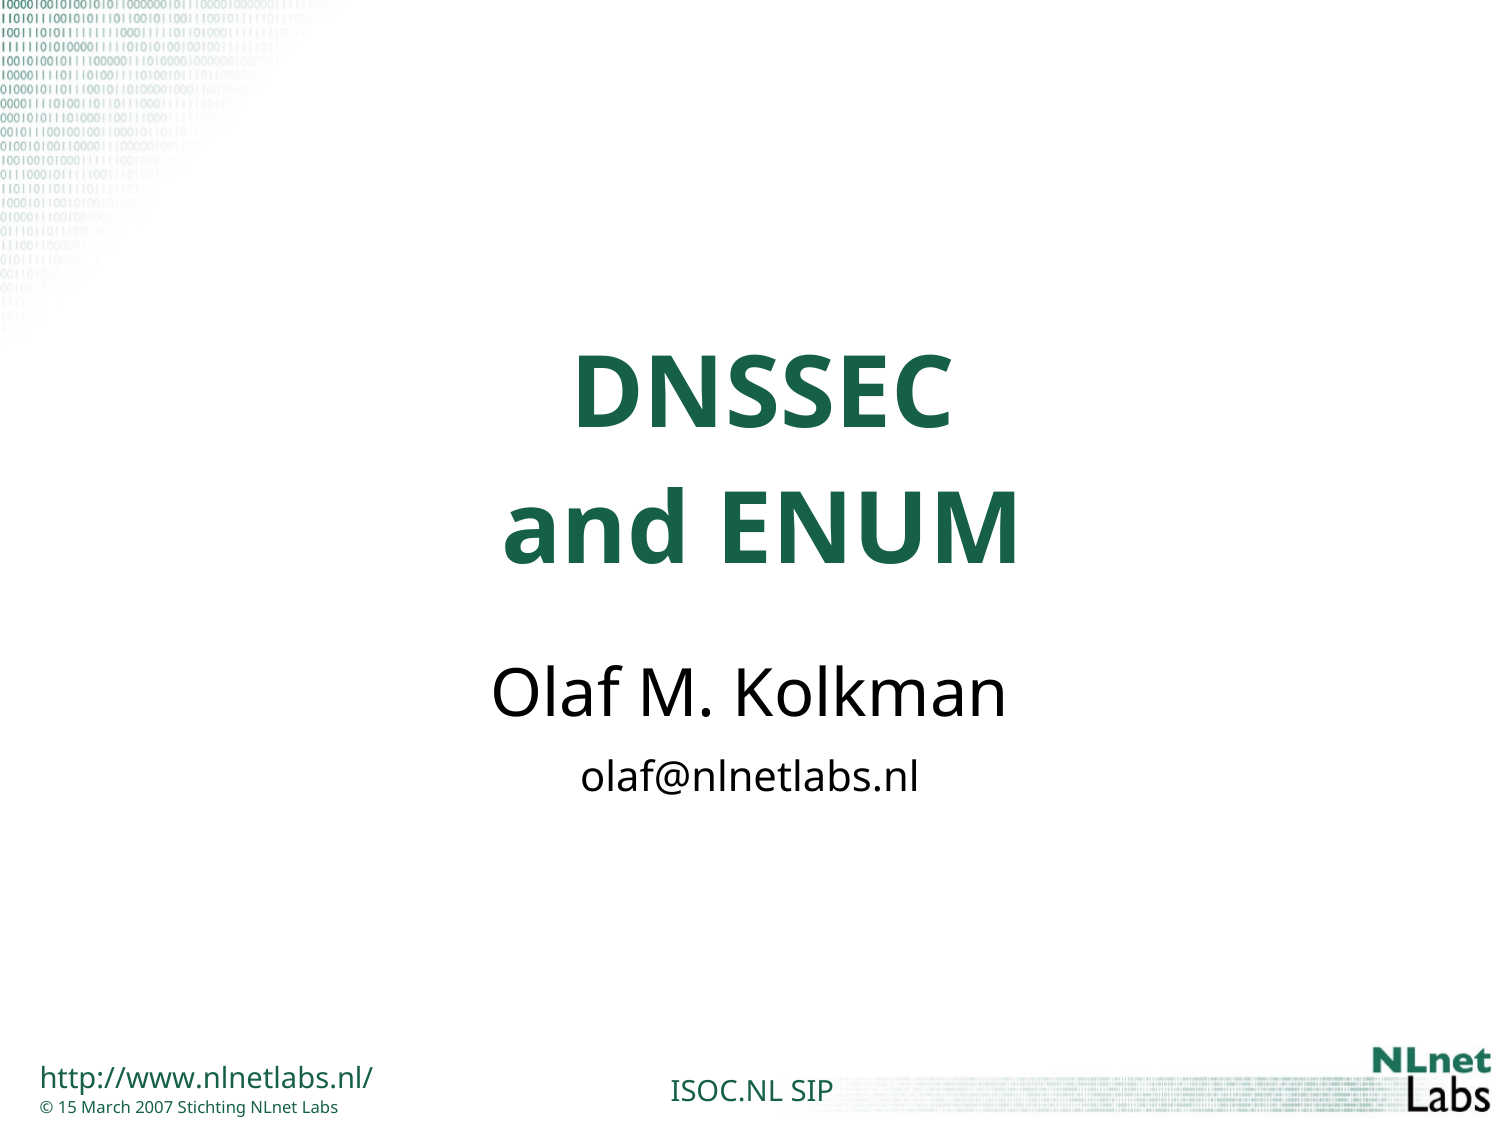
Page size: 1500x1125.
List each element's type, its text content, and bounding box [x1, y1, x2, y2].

picture [774, 1037, 1492, 1124]
subtitle Olaf M. Kolkman olaf@nlnetlabs.nl [225, 637, 1276, 926]
title DNSSEC and ENUM [99, 312, 1425, 601]
picture [0, 0, 365, 365]
